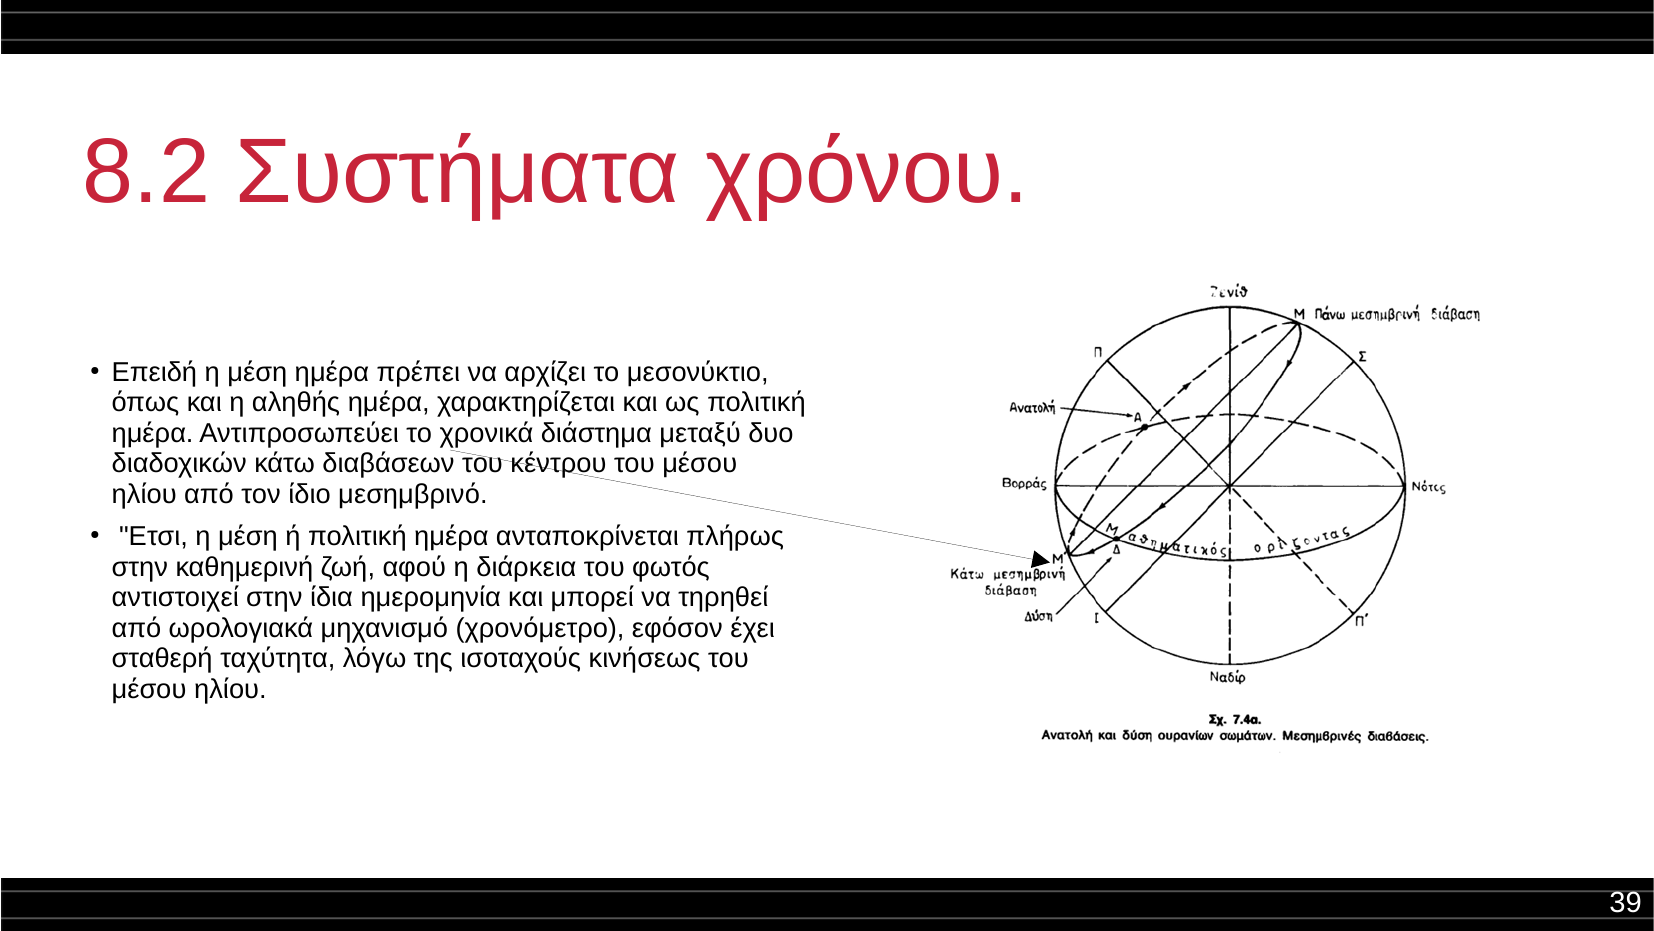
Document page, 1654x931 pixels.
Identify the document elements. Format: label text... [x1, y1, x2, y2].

picture [1, 878, 1654, 931]
list Επειδή η μέση ημέρα πρέπει να αρχίζει το μεσονύκτιο, όπως και η αληθής ημέρα, χαρακτηρίζεται και ως πολιτική ημέρα. Αντιπροσωπεύει το χρονικά διάστημα μεταξύ δυο διαδοχικών κάτω διαβάσεων του κέντρου του μέσου ηλίου από τον ίδιο μεσημβρινό. "Ετσι, η μέση ή πολιτική ημέρα ανταποκρίνεται πλήρως στην καθημερινή ζωή, αφού η διάρκεια του φωτός αντιστοιχεί στην ίδια ημερομηνία και μπορεί να τηρηθεί από ωρολογιακά μηχανισμό (χρονόμετρο), εφόσον έχει σταθερή ταχύτητα, λόγω της ισοταχούς κινήσεως του μέσου ηλίου. [82, 271, 809, 758]
picture [928, 271, 1488, 757]
picture [1, 0, 1654, 54]
title 8.2 Συστήματα χρόνου. [82, 92, 1571, 249]
